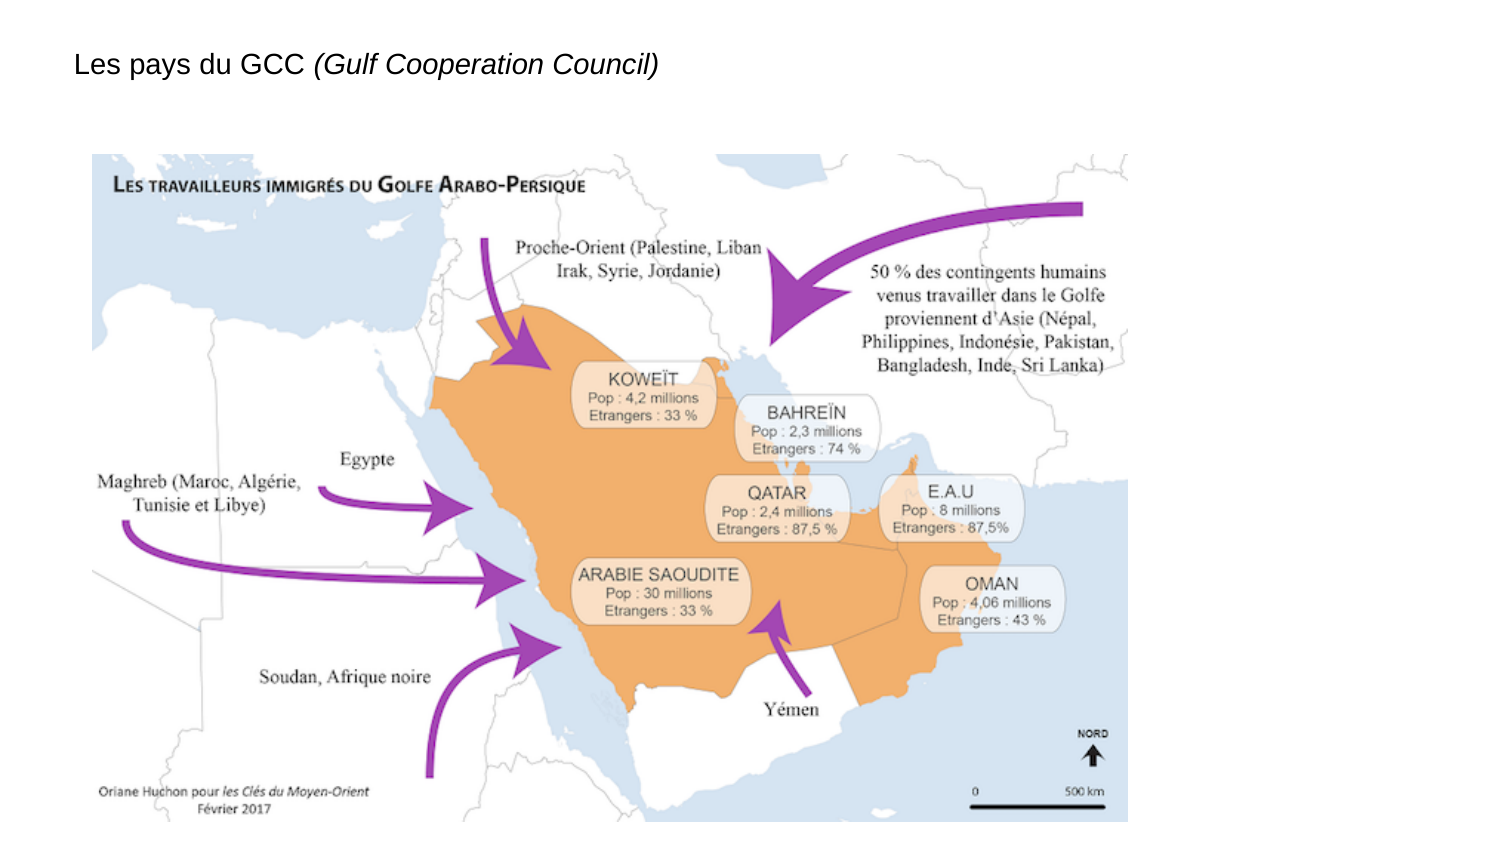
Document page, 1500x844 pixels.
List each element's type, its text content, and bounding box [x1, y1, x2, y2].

picture [92, 154, 1128, 822]
title Les pays du GCC (Gulf Cooperation Council) [58, 29, 1457, 124]
